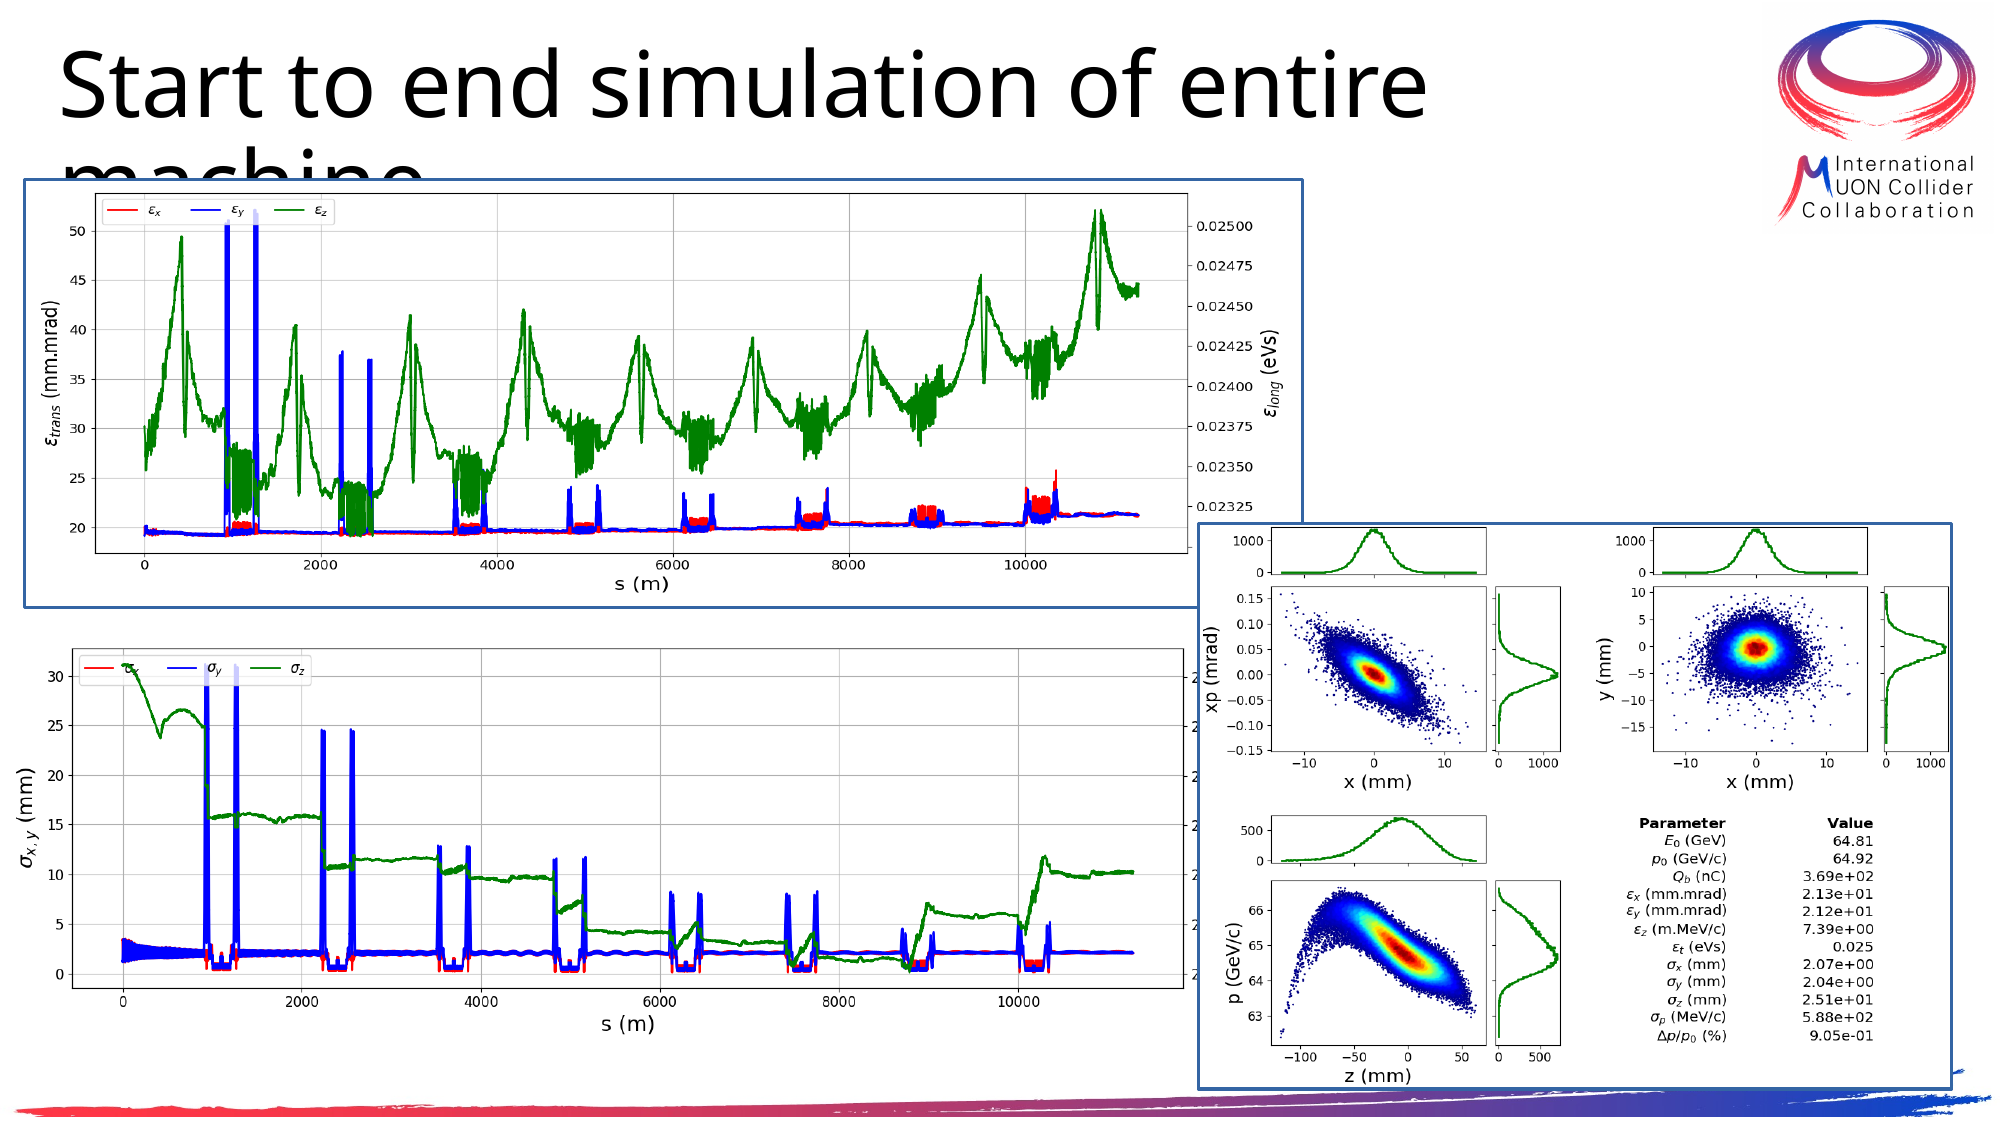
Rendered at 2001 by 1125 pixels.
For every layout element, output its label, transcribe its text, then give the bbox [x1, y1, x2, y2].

picture [1200, 525, 1951, 1088]
title Start to end simulation of entire machine [43, 20, 1735, 255]
picture [0, 633, 1197, 1051]
picture [1762, 2, 1994, 234]
picture [25, 180, 1301, 606]
picture [0, 1058, 2000, 1117]
